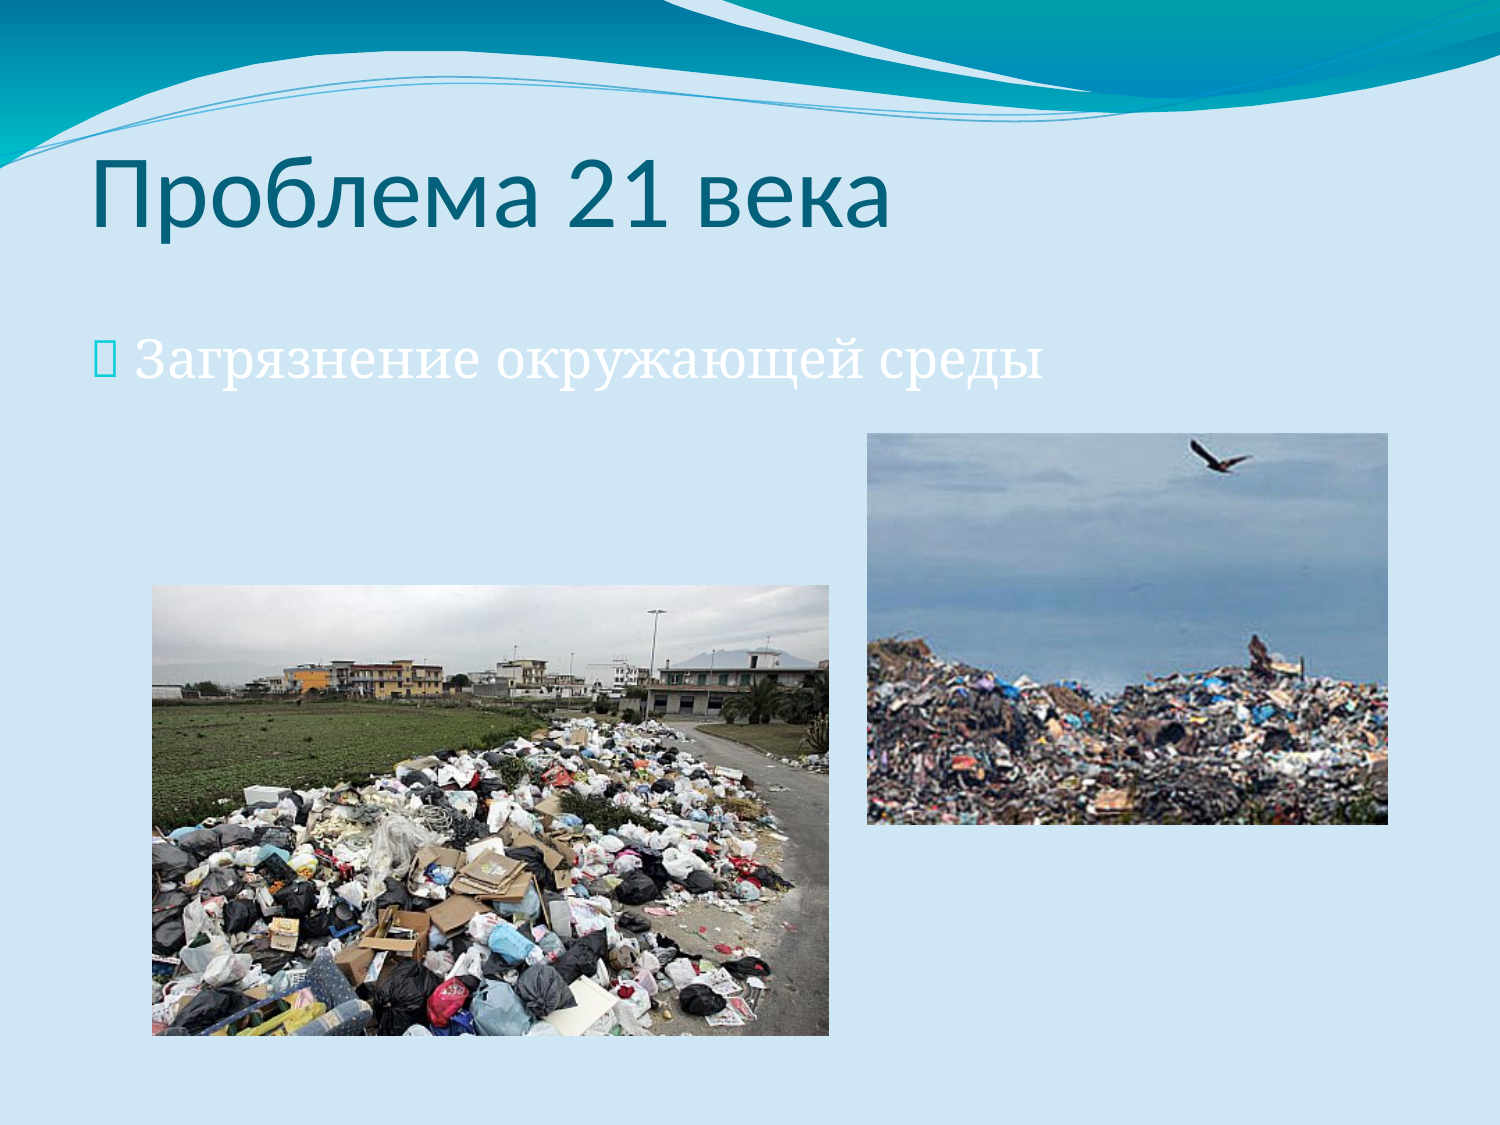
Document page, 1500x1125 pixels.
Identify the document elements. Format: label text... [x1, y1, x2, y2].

list Загрязнение окружающей среды [75, 317, 1425, 1038]
picture [867, 433, 1388, 825]
title Проблема 21 века [75, 115, 1425, 303]
picture [152, 585, 829, 1036]
